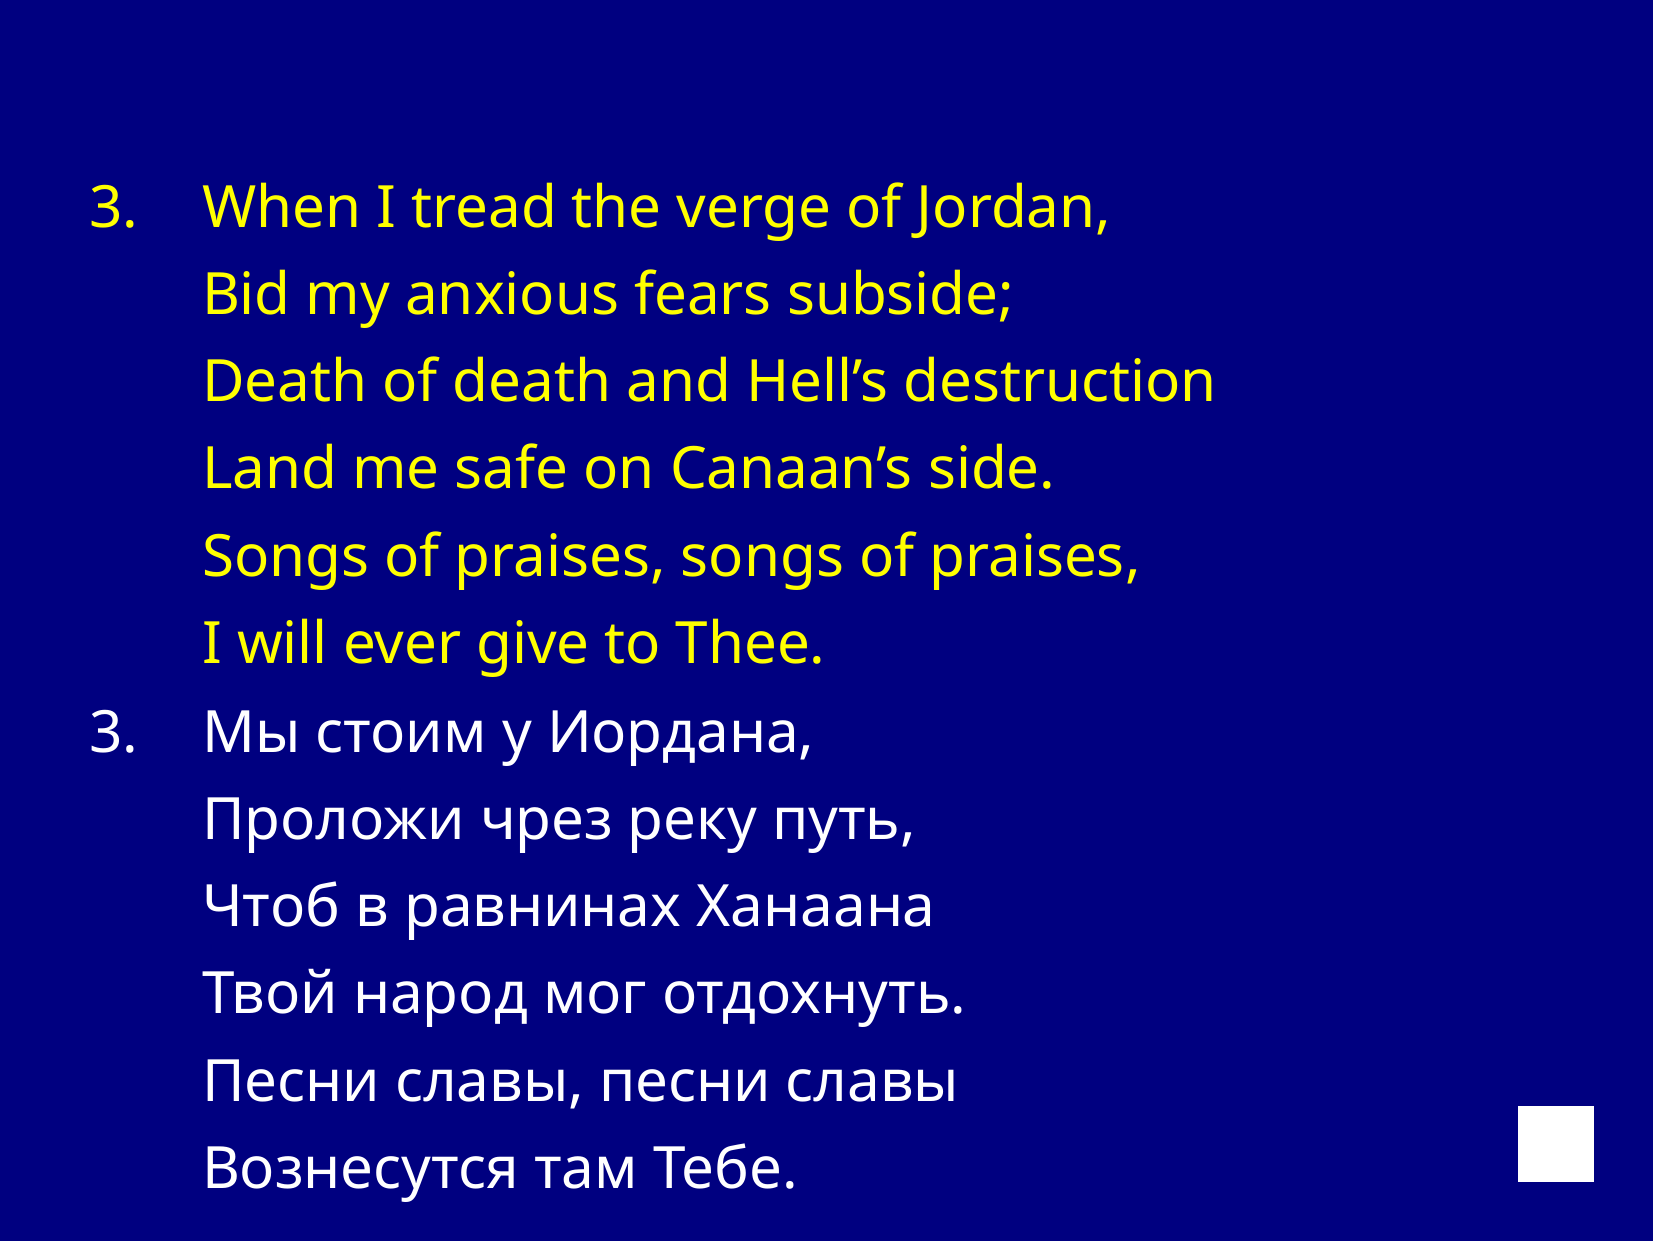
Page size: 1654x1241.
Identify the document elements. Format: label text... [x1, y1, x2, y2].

text_box [1518, 1106, 1594, 1182]
text_box 3. Мы стоим у Иордана, Проложи чрез реку путь, Чтоб в равнинах Ханаана Твой народ мог отдохнуть. Песни славы, песни славы Вознесутся там Тебе. [75, 675, 1576, 1163]
text_box 3. When I tread the verge of Jordan, Bid my anxious fears subside; Death of death and Hell’s destruction Land me safe on Canaan’s side. Songs of praises, songs of praises, I will ever give to Thee. [75, 150, 1576, 638]
